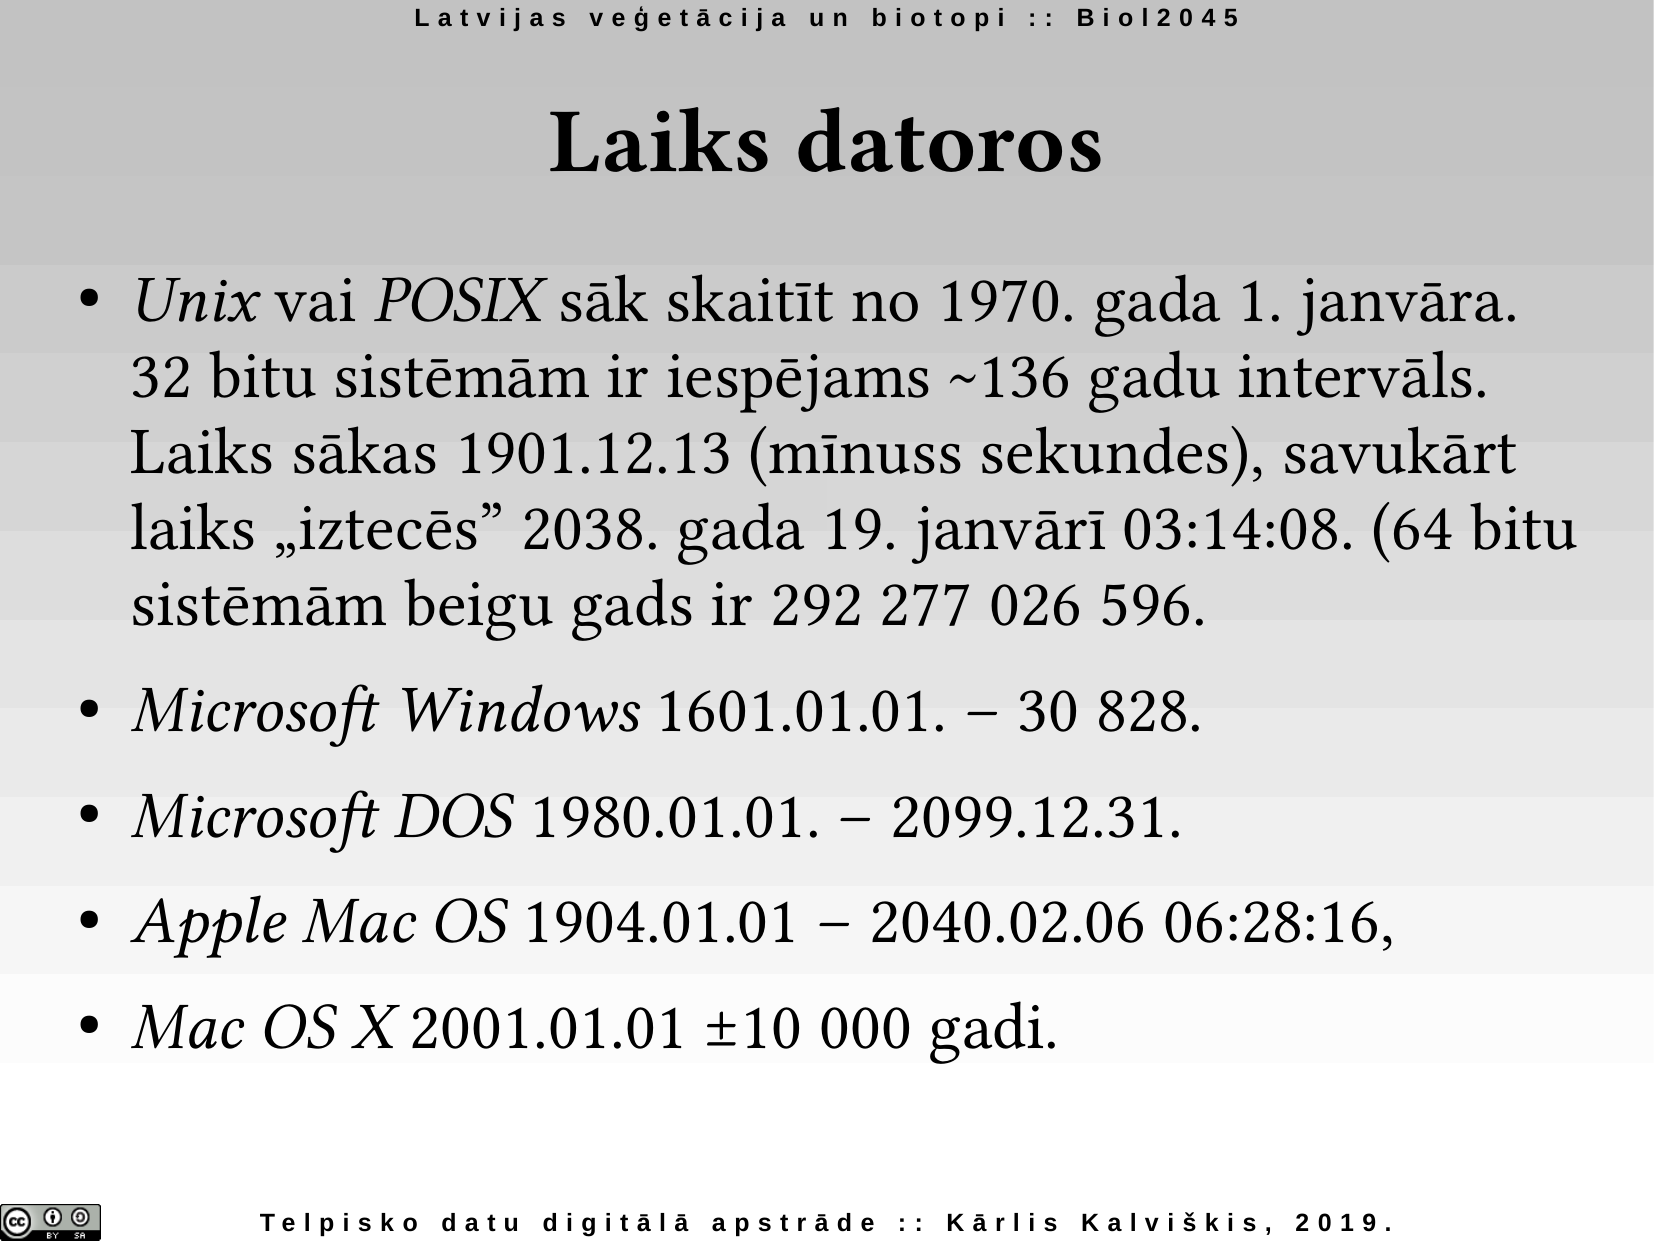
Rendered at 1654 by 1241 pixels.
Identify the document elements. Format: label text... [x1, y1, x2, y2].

list Unix vai POSIX sāk skaitīt no 1970. gada 1. janvāra. 32 bitu sistēmām ir iespējams ~136 gadu intervāls. Laiks sākas 1901.12.13 (mīnuss sekundes), savukārt laiks „iztecēs” 2038. gada 19. janvārī 03:14:08. (64 bitu sistēmām beigu gads ir 292 277 026 596. Microsoft Windows 1601.01.01. – 30 828. Microsoft DOS 1980.01.01. – 2099.12.31. Apple Mac OS 1904.01.01 – 2040.02.06 06:28:16, Mac OS X 2001.01.01 ±10 000 gadi. [59, 261, 1596, 1061]
picture [0, 0, 1654, 1241]
title Laiks datoros [59, 37, 1596, 246]
